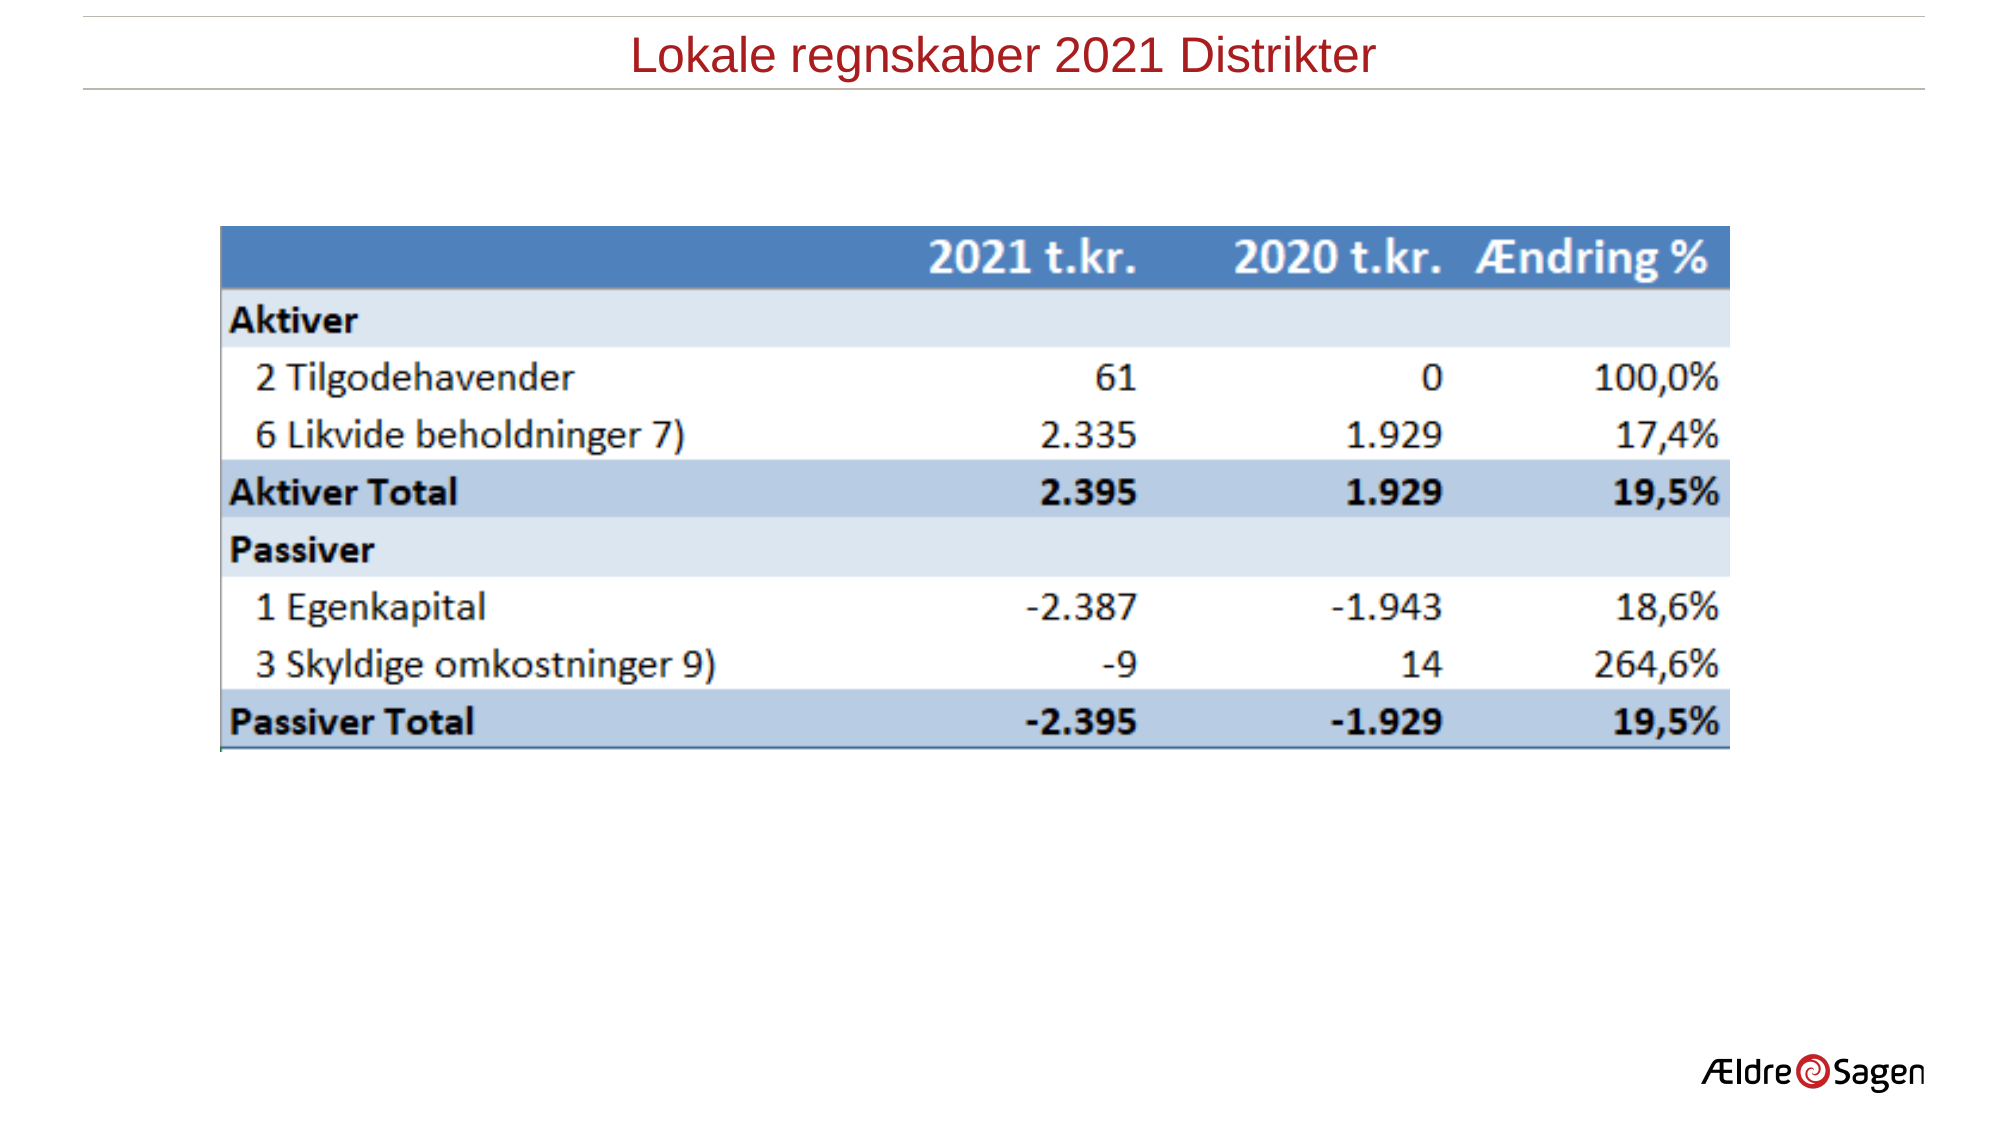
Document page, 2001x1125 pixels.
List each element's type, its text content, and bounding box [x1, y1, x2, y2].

picture [220, 227, 1730, 752]
text_box Lokale regnskaber 2021 Distrikter [82, 14, 1925, 92]
text_box [79, 123, 1922, 1036]
